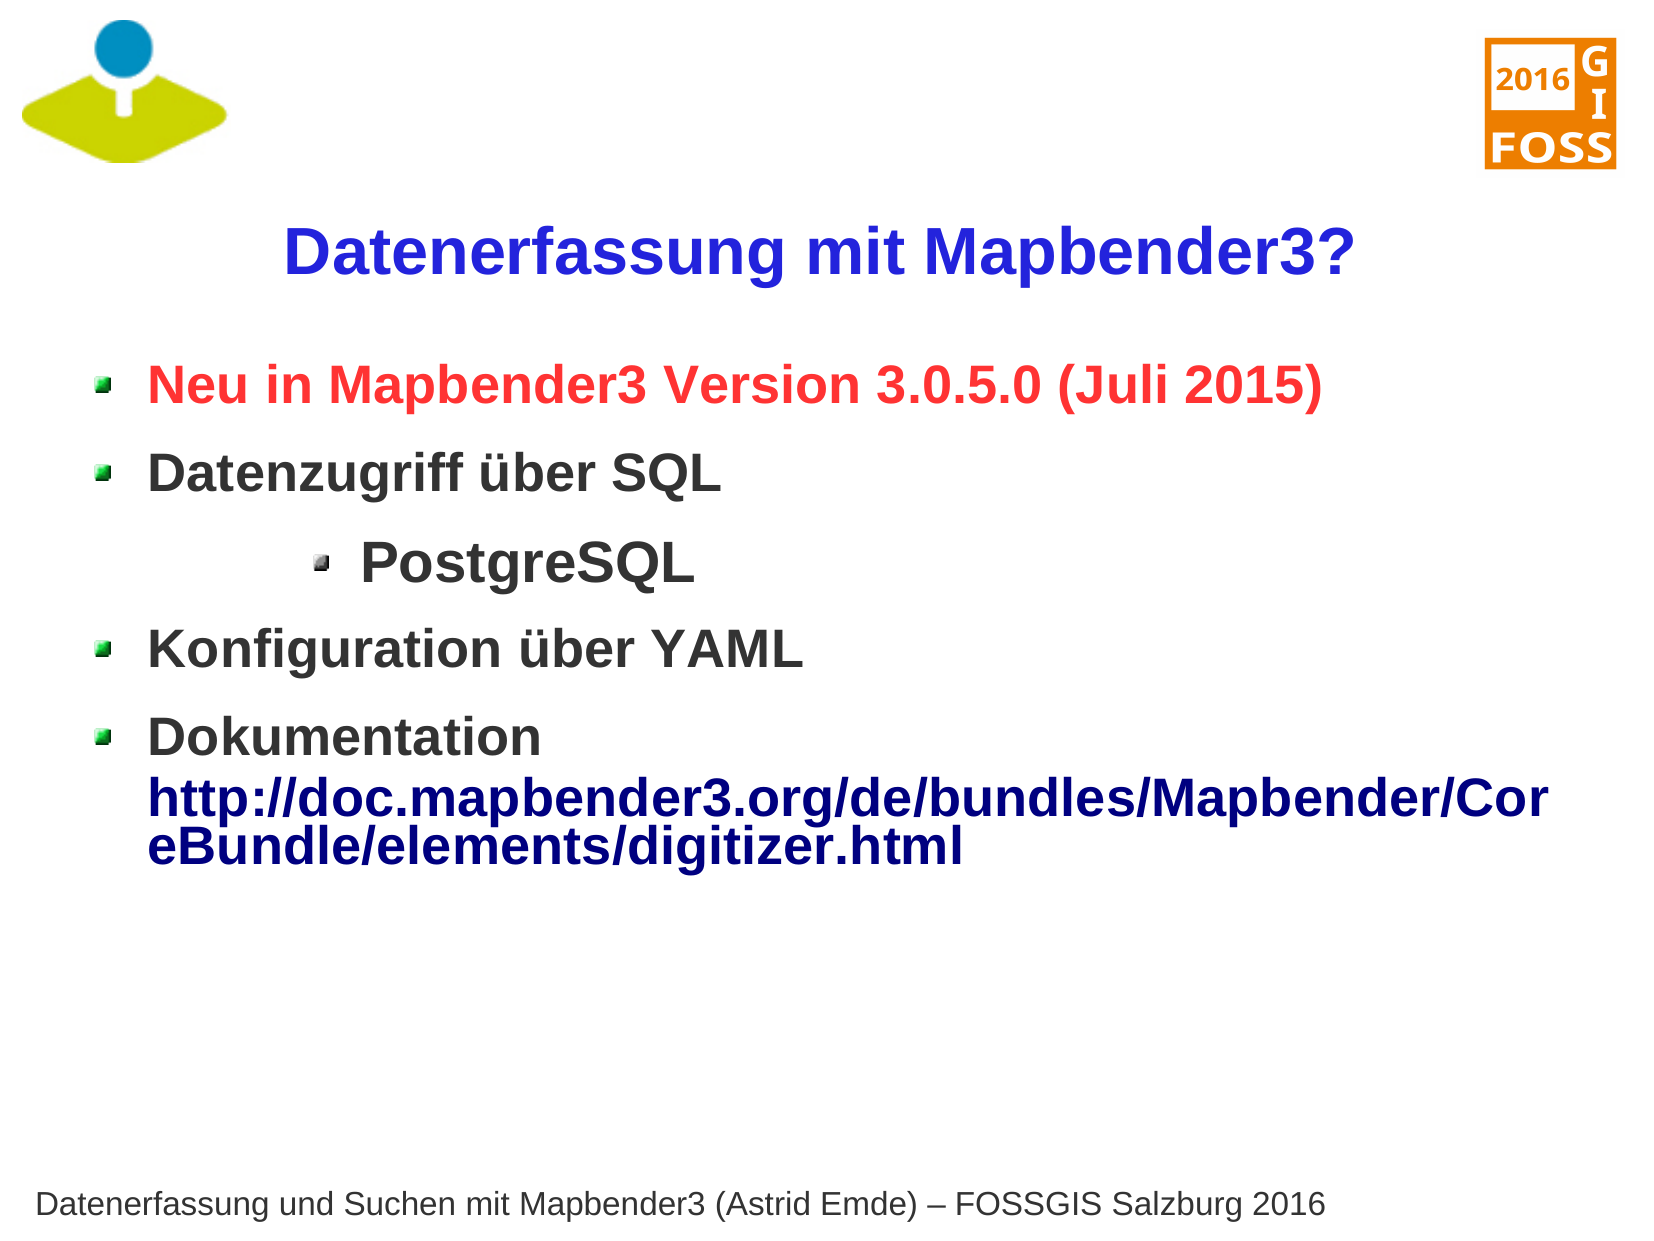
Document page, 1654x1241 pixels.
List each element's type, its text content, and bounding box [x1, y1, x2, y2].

list Neu in Mapbender3 Version 3.0.5.0 (Juli 2015) Datenzugriff über SQL PostgreSQL Konfiguration über YAML Dokumentation http://doc.mapbender3.org/de/bundles/Mapbender/CoreBundle/elements/digitizer.html [76, 354, 1565, 1173]
picture [1476, 29, 1625, 178]
title Datenerfassung mit Mapbender3? [76, 177, 1565, 325]
picture [22, 20, 231, 163]
